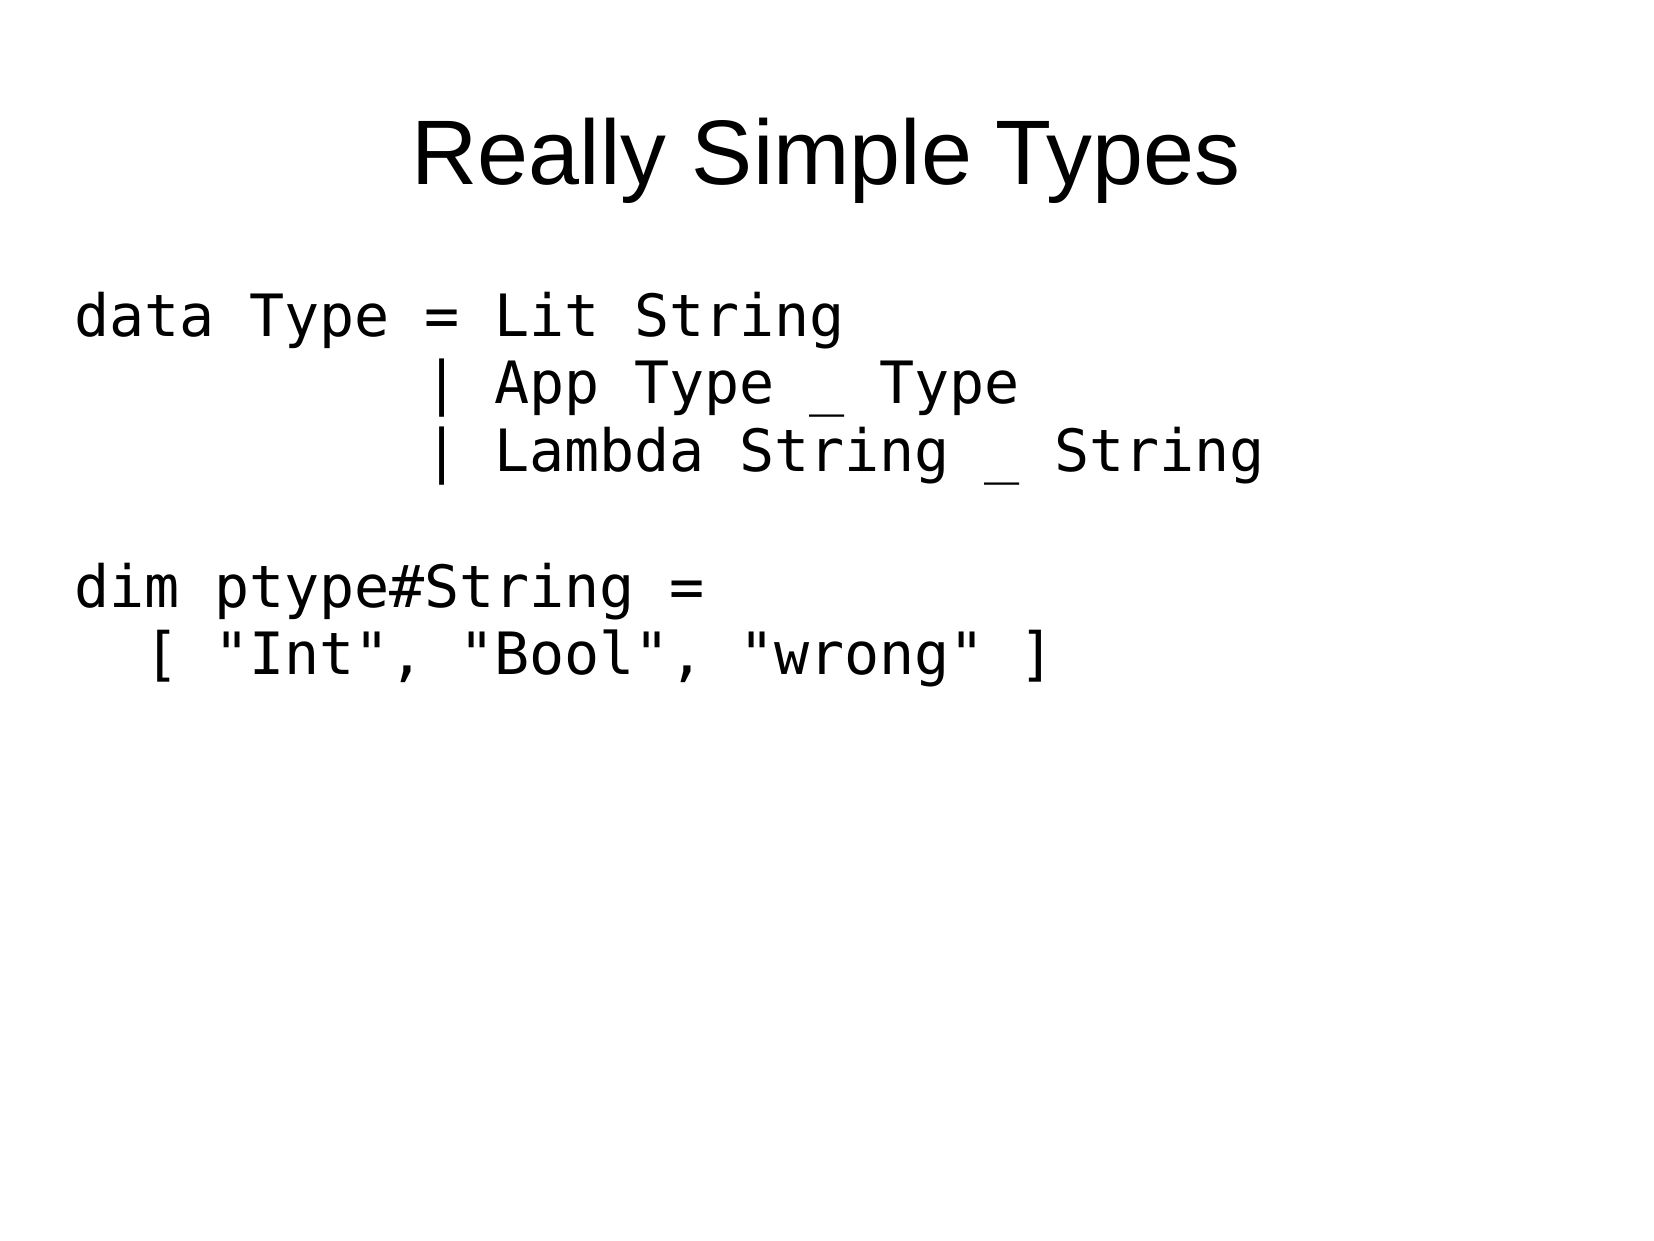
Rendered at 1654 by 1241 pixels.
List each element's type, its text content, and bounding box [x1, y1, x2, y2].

text_box data Type = Lit String | App Type _ Type | Lambda String _ String dim ptype#String = [ "Int", "Bool", "wrong" ] [60, 274, 1576, 1030]
title Really Simple Types [82, 49, 1571, 257]
